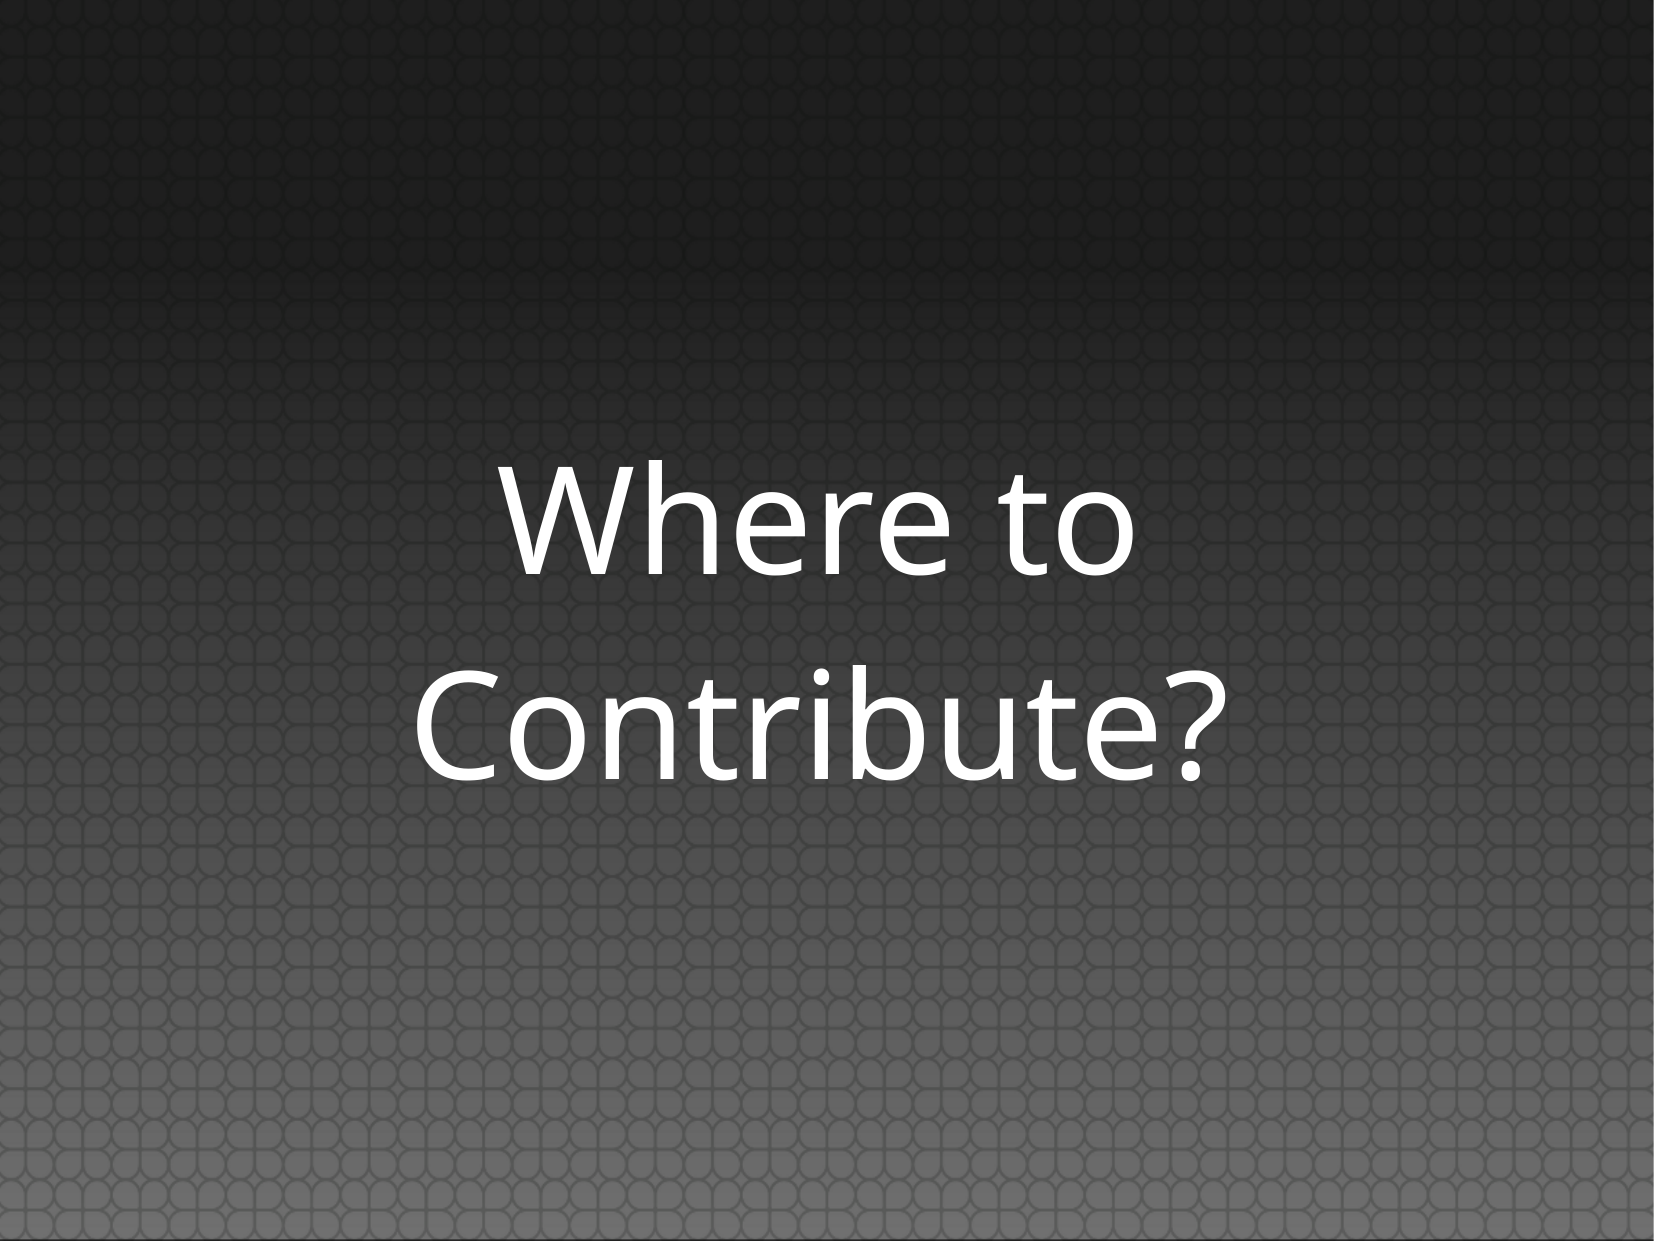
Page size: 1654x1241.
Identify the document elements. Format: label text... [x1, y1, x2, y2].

title Where to Contribute? [75, 444, 1564, 794]
picture [0, 0, 1654, 1241]
